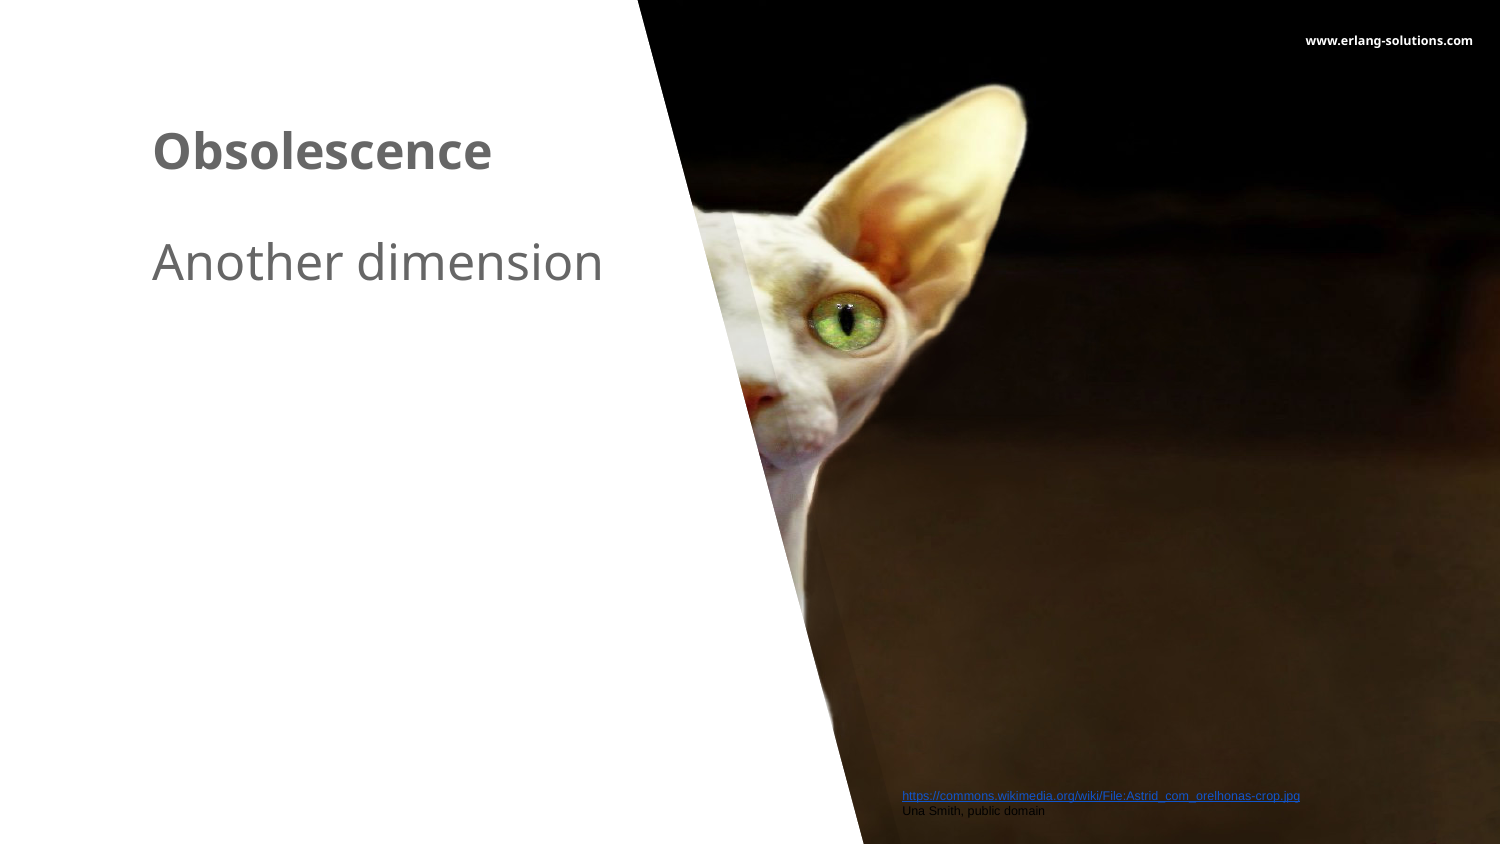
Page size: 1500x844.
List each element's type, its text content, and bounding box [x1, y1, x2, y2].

picture [638, 0, 1500, 844]
title Obsolescence [137, 115, 655, 195]
text_box https://commons.wikimedia.org/wiki/File:Astrid_com_orelhonas-crop.jpg Una Smith, public domain [887, 772, 1447, 844]
list Another dimension [137, 215, 888, 586]
